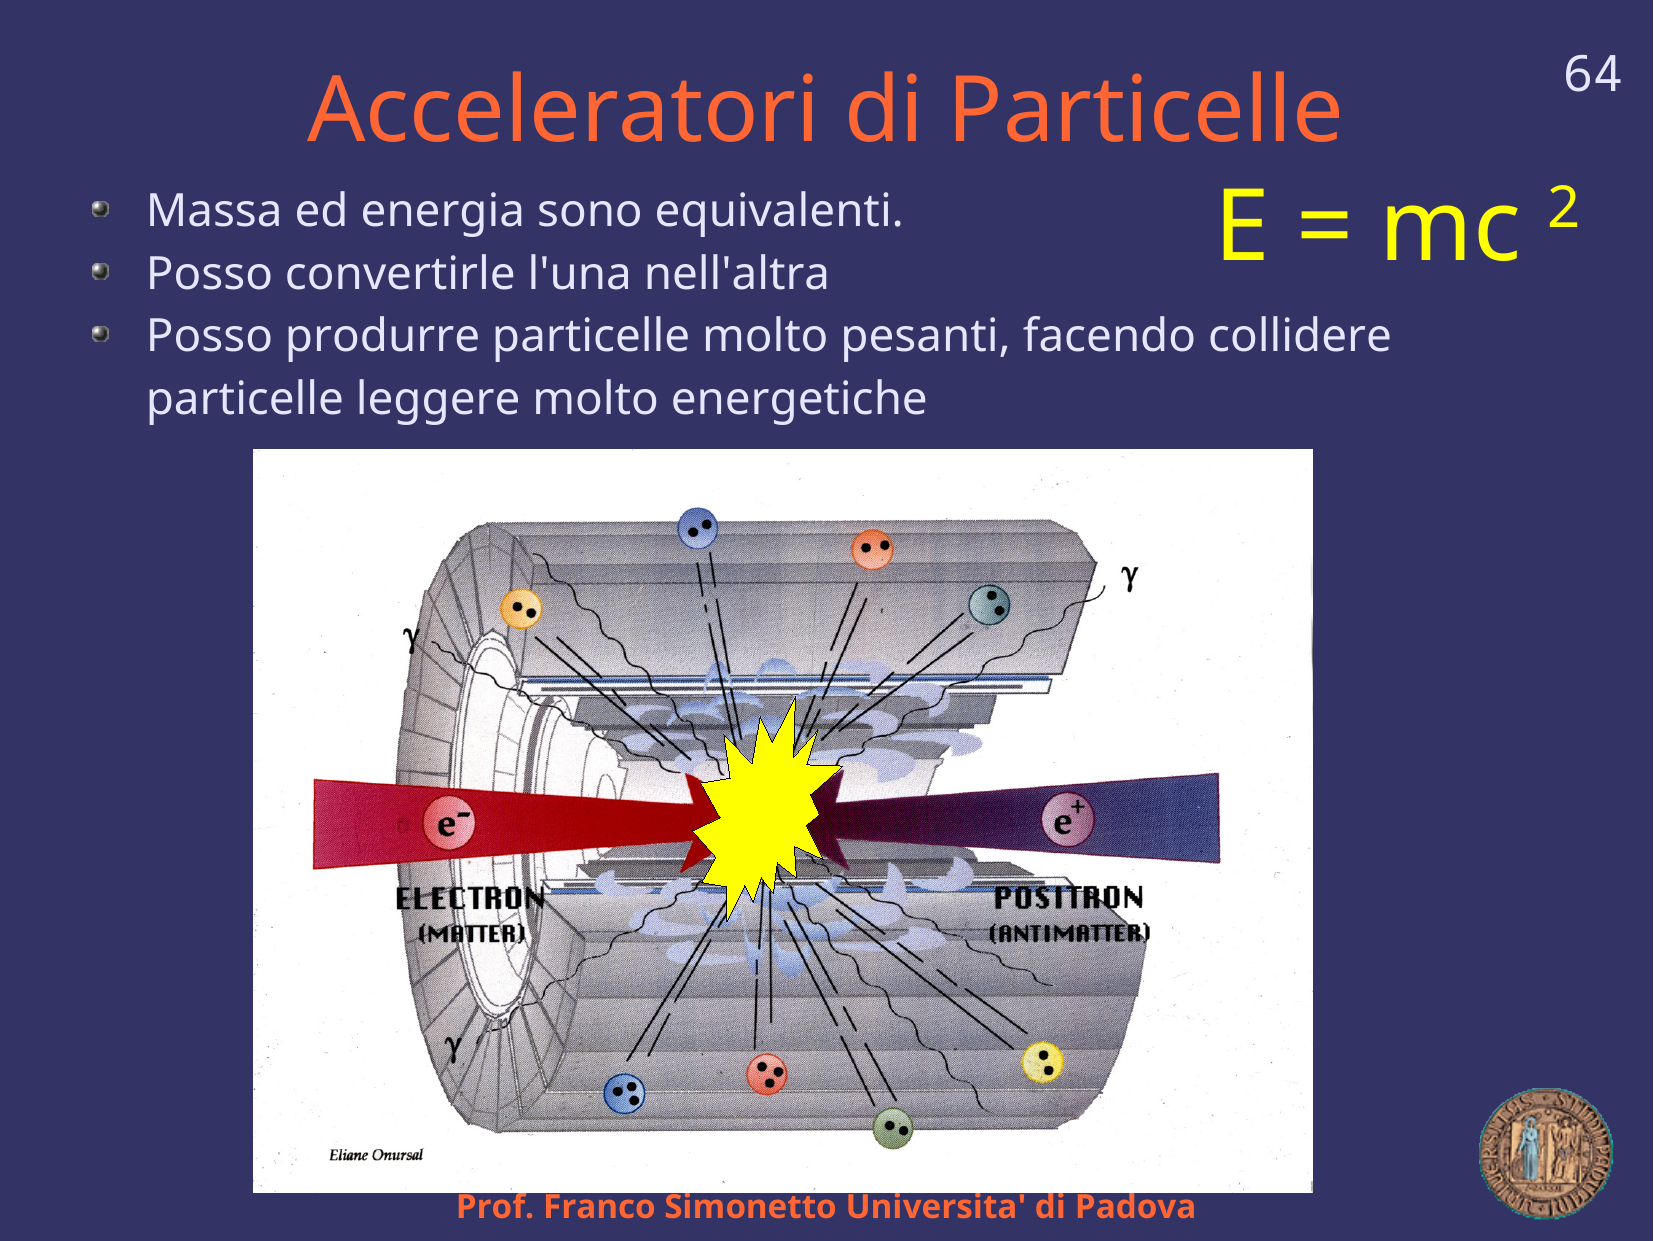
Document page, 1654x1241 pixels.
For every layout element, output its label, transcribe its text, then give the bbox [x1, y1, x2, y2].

title Acceleratori di Particelle [82, 55, 1571, 156]
picture [253, 449, 1313, 1193]
picture [1479, 1087, 1613, 1221]
text_box E = mc 2 [1200, 145, 1598, 301]
list Massa ed energia sono equivalenti. Posso convertirle l'una nell'altra Posso produrre particelle molto pesanti, facendo collidere particelle leggere molto energetiche [75, 177, 1563, 433]
text_box [692, 696, 843, 922]
